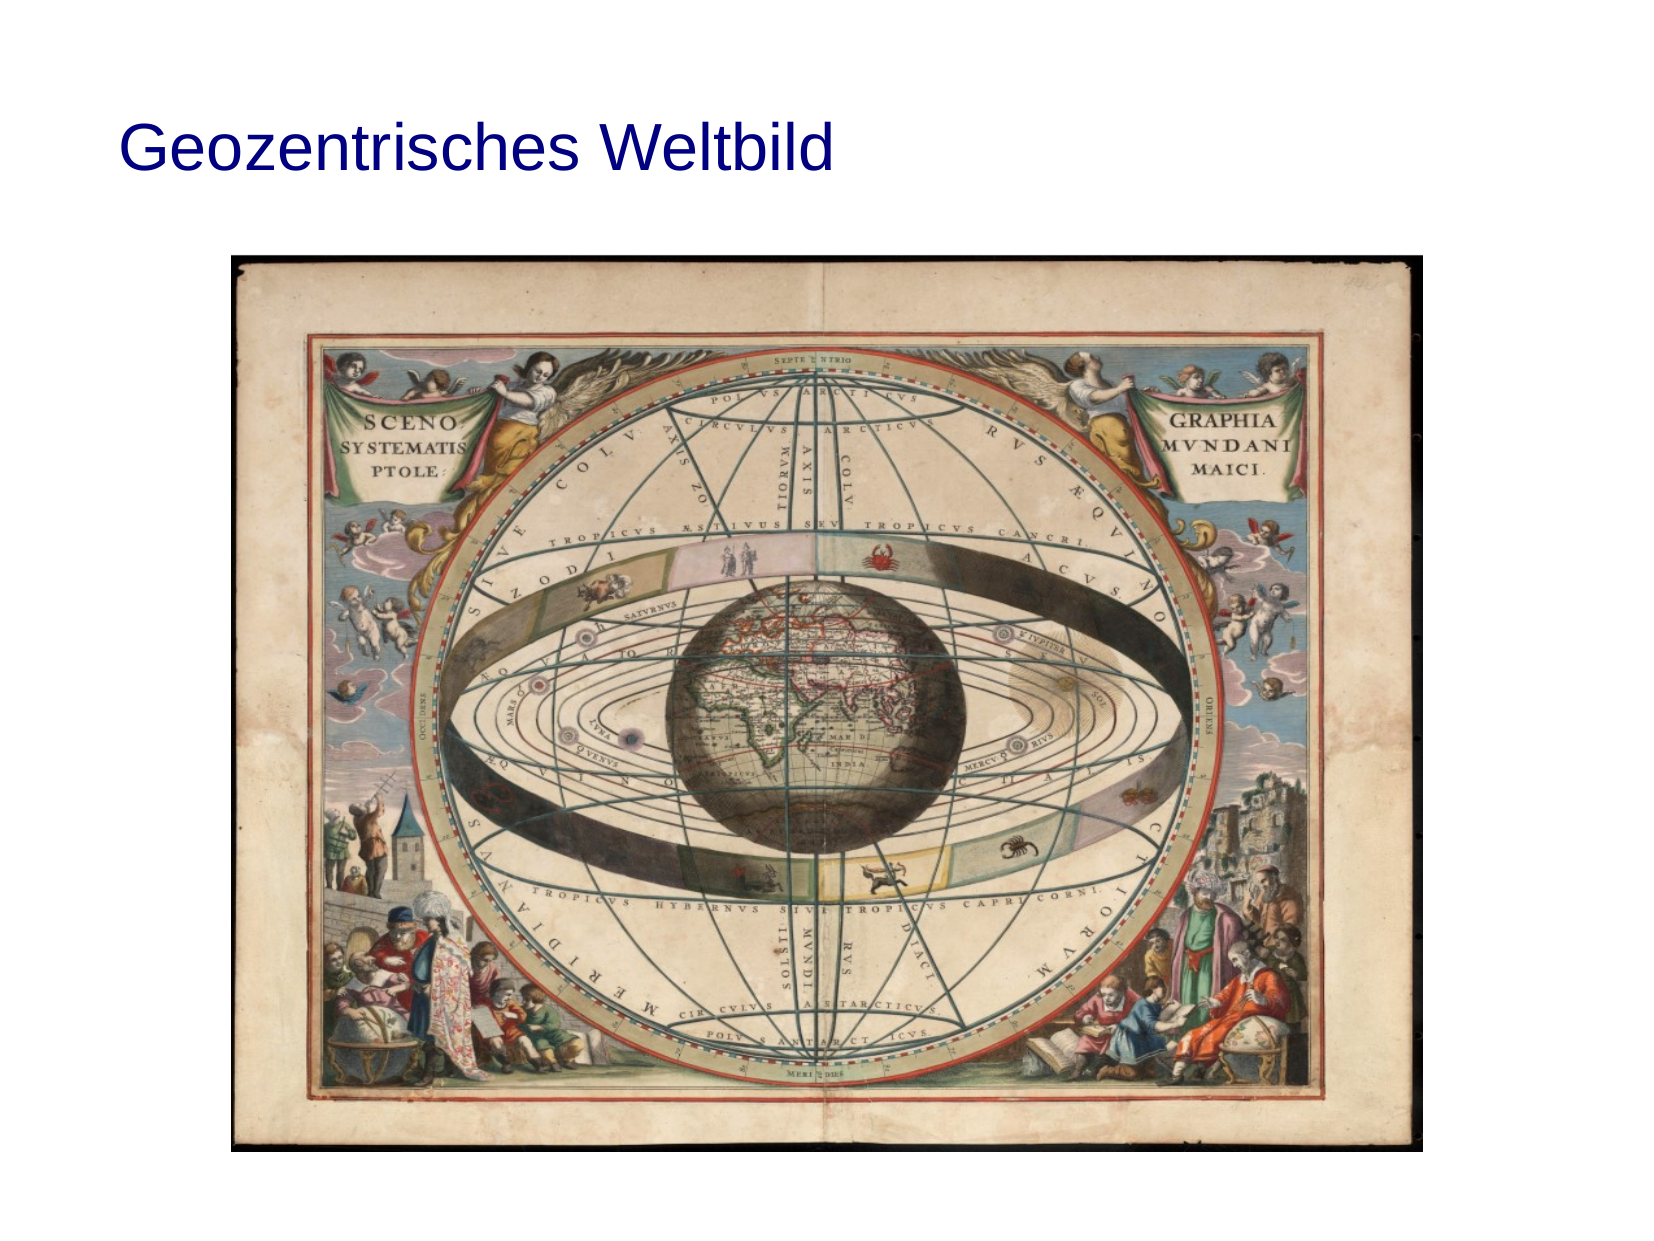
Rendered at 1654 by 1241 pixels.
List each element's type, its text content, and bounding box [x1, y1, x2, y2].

title Geozentrisches Weltbild [118, 88, 1607, 207]
picture [231, 253, 1423, 1152]
